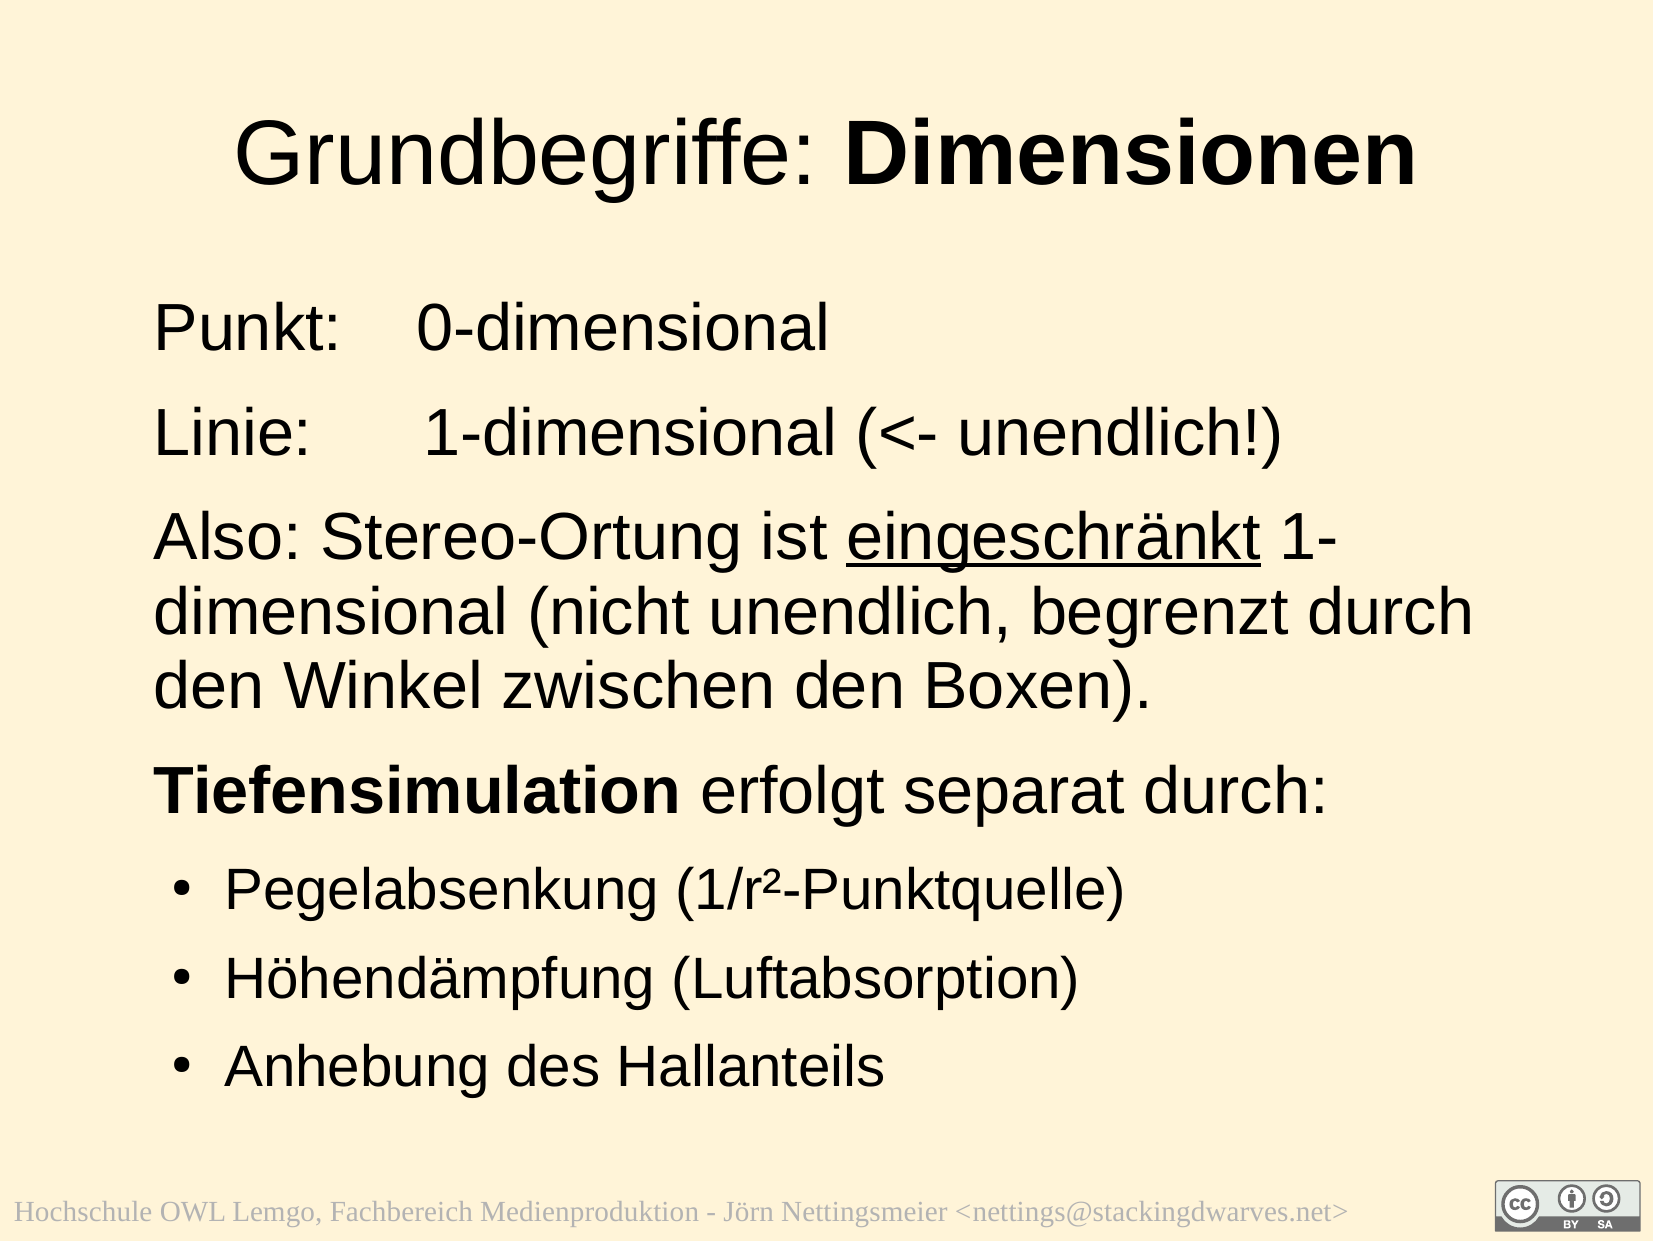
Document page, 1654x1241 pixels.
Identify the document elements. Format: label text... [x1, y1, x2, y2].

list Punkt: 0-dimensional Linie: 1-dimensional (<- unendlich!) Also: Stereo-Ortung ist eingeschränkt 1-dimensional (nicht unendlich, begrenzt durch den Winkel zwischen den Boxen). Tiefensimulation erfolgt separat durch: Pegelabsenkung (1/r²-Punktquelle) Höhendämpfung (Luftabsorption) Anhebung des Hallanteils [82, 290, 1571, 1201]
title Grundbegriffe: Dimensionen [82, 49, 1571, 257]
